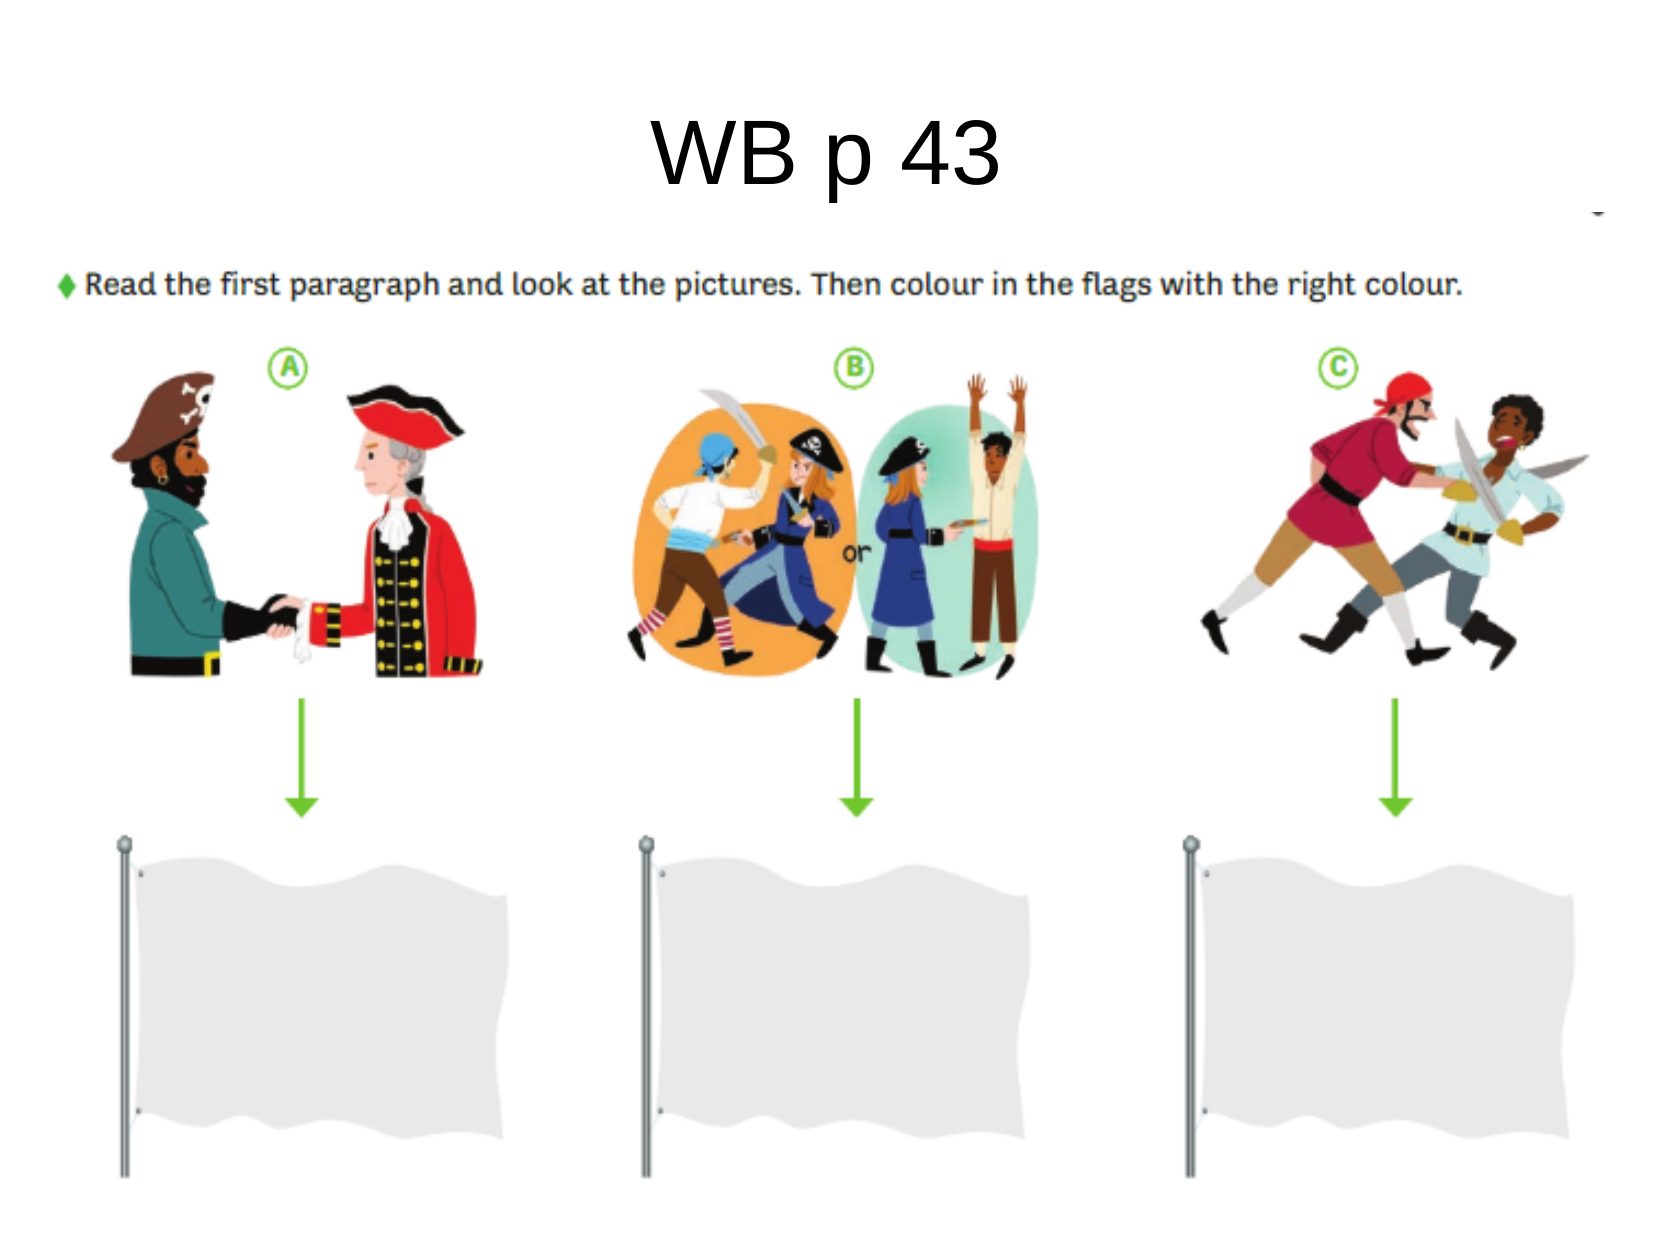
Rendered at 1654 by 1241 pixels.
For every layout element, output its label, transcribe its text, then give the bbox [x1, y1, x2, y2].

picture [47, 212, 1607, 1193]
title WB p 43 [82, 49, 1571, 212]
